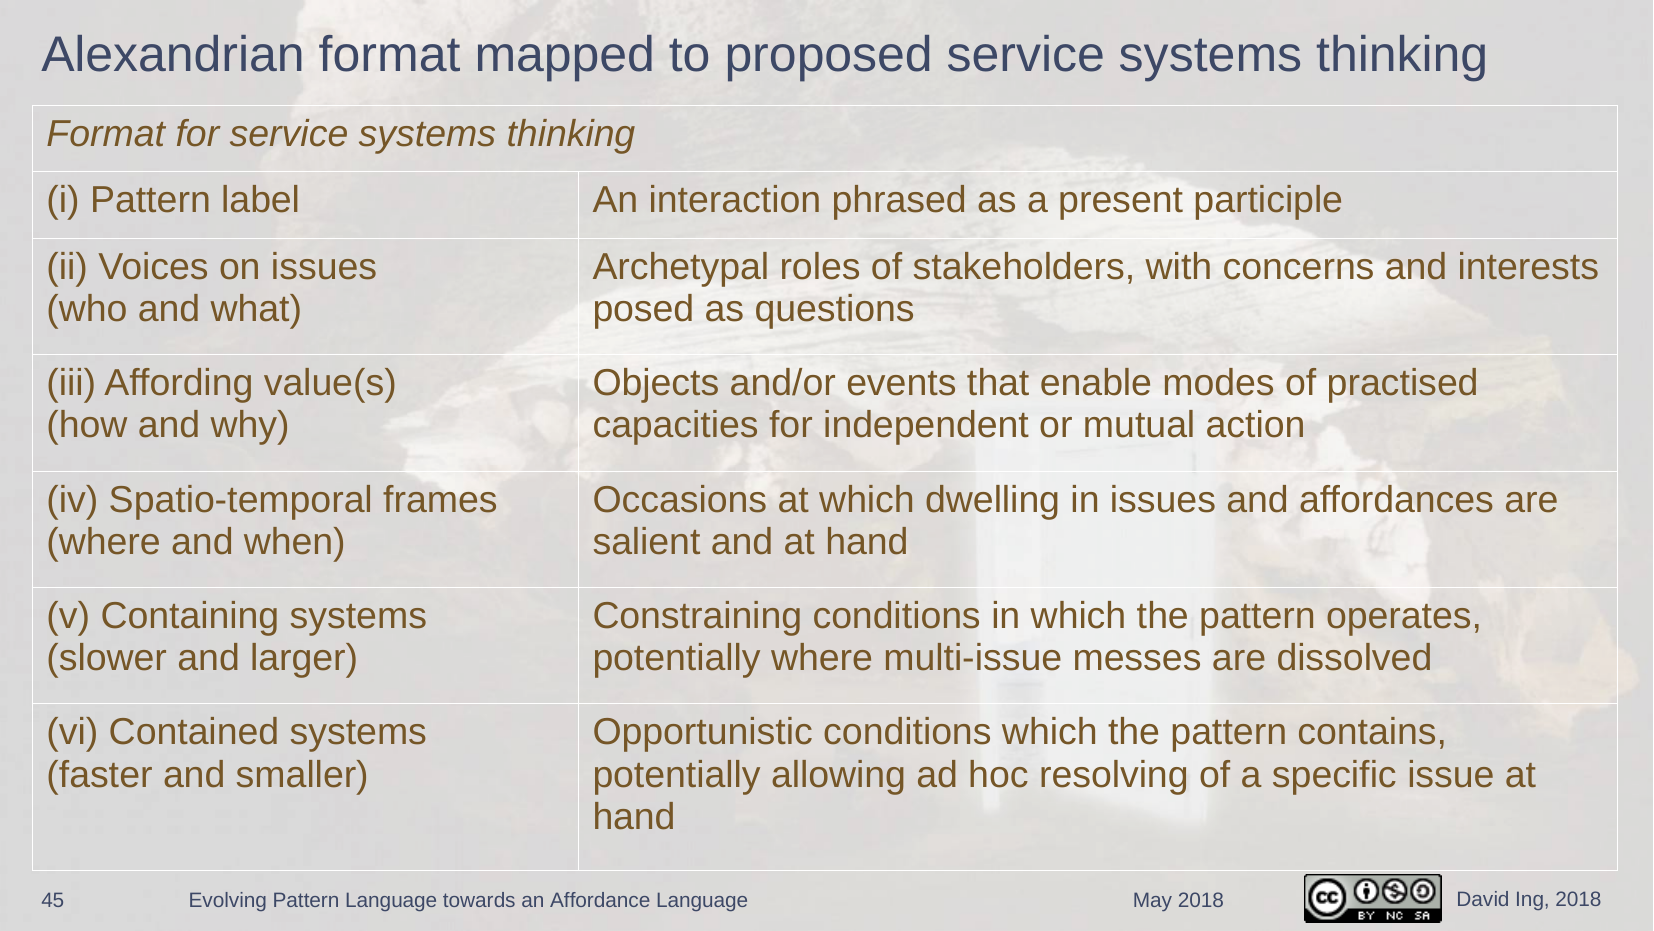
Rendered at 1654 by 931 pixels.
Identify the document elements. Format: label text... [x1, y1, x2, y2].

picture [1304, 874, 1442, 923]
table_cell (i) Pattern label [33, 172, 578, 238]
title Alexandrian format mapped to proposed service systems thinking [41, 30, 1613, 105]
text_box 1967 Pattern Manual [0, 0, 1653, 931]
table_cell Opportunistic conditions which the pattern contains, potentially allowing ad hoc resolving of a specific issue at hand [579, 704, 1617, 870]
table_cell (iv) Spatio-temporal frames (where and when) [33, 472, 578, 587]
table_cell Archetypal roles of stakeholders, with concerns and interests posed as questions [579, 239, 1617, 354]
table_cell (iii) Affording value(s) (how and why) [33, 355, 578, 471]
table_cell Occasions at which dwelling in issues and affordances are salient and at hand [579, 472, 1617, 587]
table_header Format for service systems thinking [33, 106, 1617, 171]
table_cell Constraining conditions in which the pattern operates, potentially where multi-issue messes are dissolved [579, 588, 1617, 703]
table_cell (ii) Voices on issues (who and what) [33, 239, 578, 354]
table_cell An interaction phrased as a present participle [579, 172, 1617, 238]
table_cell (vi) Contained systems (faster and smaller) [33, 704, 578, 870]
table_cell (v) Containing systems (slower and larger) [33, 588, 578, 703]
table_cell Objects and/or events that enable modes of practised capacities for independent or mutual action [579, 355, 1617, 471]
